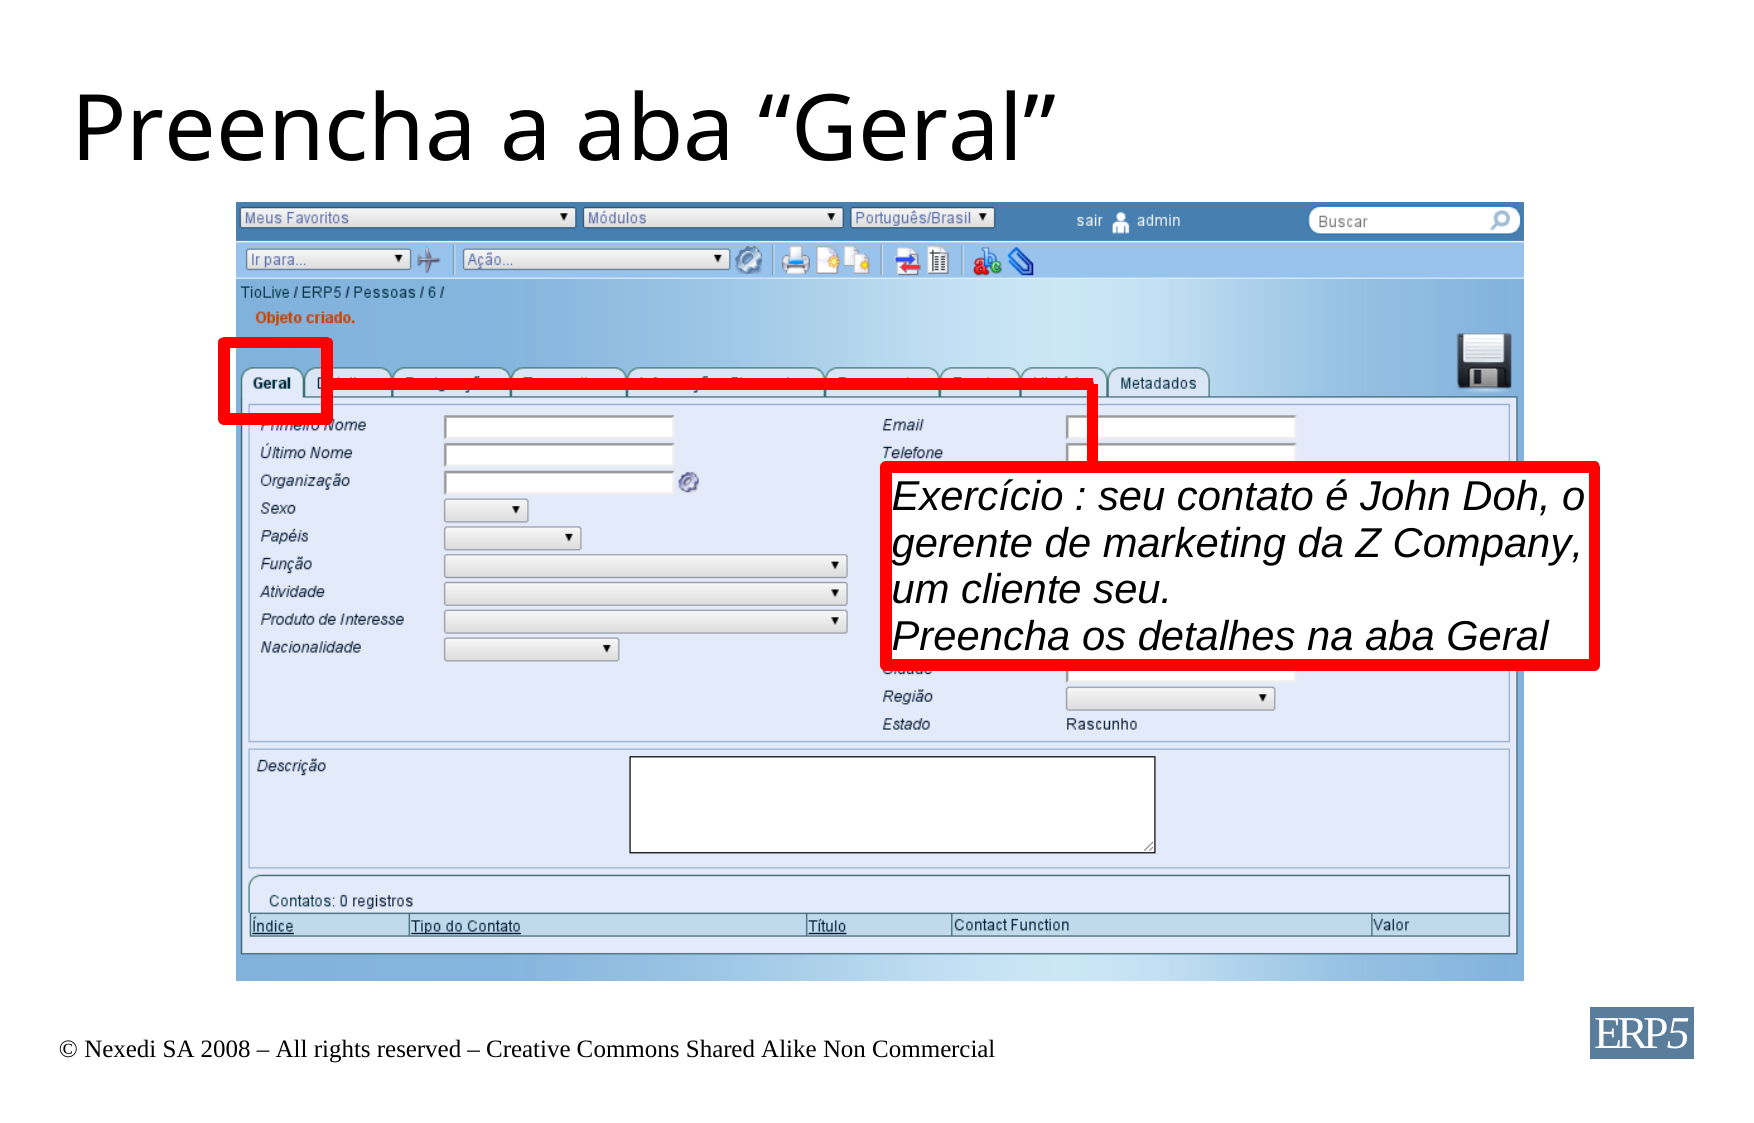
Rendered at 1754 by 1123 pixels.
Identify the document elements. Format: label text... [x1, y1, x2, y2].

picture [236, 202, 1524, 981]
title Preencha a aba “Geral” [71, 63, 1707, 187]
text_box Exercício : seu contato é John Doh, o gerente de marketing da Z Company, um cliente seu. Preencha os detalhes na aba Geral [885, 467, 1595, 665]
picture [236, 348, 321, 413]
